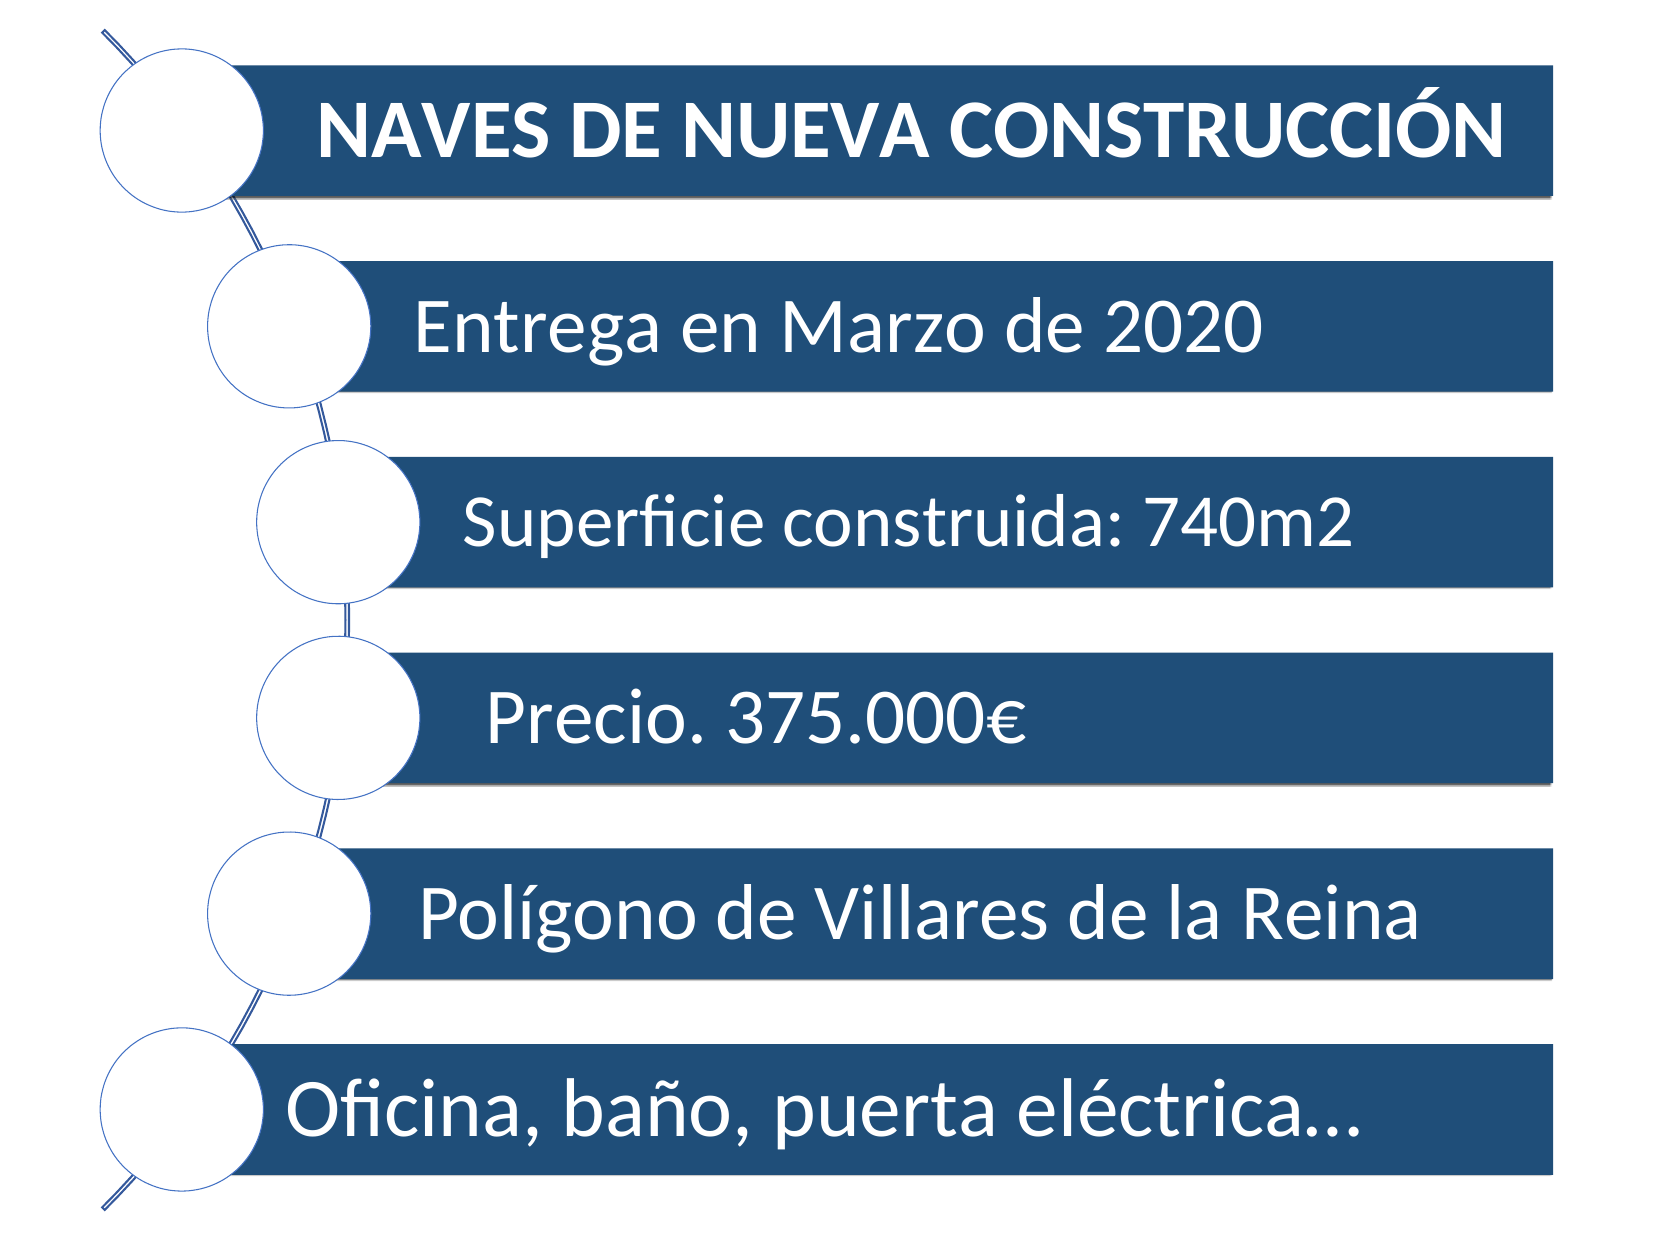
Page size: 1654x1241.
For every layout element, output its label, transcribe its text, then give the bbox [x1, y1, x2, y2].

text_box Superficie construida: 740m2 [388, 456, 1554, 588]
text_box Oficina, baño, puerta eléctrica… [232, 1044, 1554, 1175]
text_box [207, 244, 371, 408]
text_box Entrega en Marzo de 2020 [339, 261, 1554, 392]
text_box [256, 636, 420, 800]
text_box Precio. 375.000€ [388, 652, 1554, 784]
text_box [256, 440, 420, 604]
text_box [207, 832, 371, 996]
text_box [100, 1027, 264, 1192]
text_box Polígono de Villares de la Reina [339, 848, 1554, 980]
text_box NAVES DE NUEVA CONSTRUCCIÓN [232, 65, 1554, 196]
text_box [100, 48, 264, 213]
